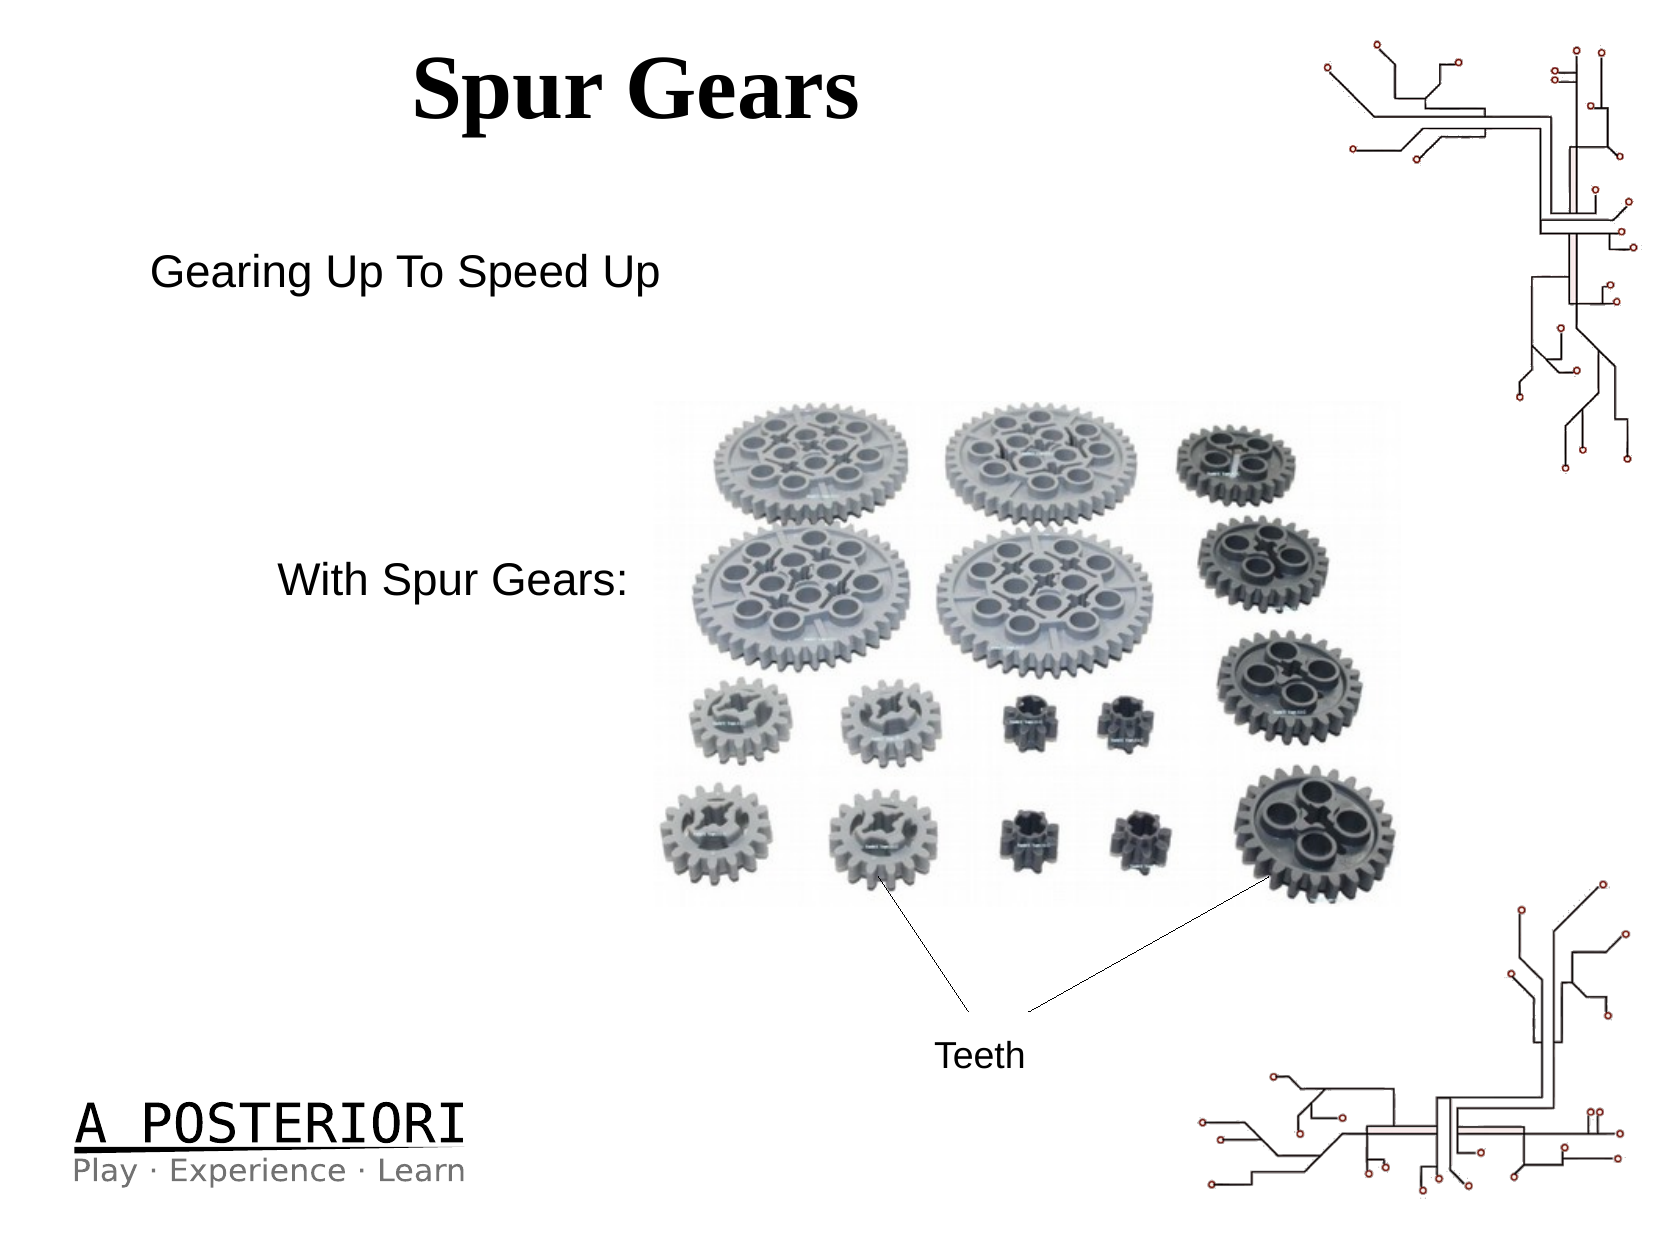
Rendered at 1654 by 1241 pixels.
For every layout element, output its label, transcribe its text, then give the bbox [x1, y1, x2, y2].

picture [653, 35, 1643, 1201]
text_box Gearing Up To Speed Up With Spur Gears: [135, 238, 1257, 660]
picture [73, 1101, 466, 1189]
title Spur Gears [11, 0, 1261, 190]
text_box Teeth [919, 1026, 1059, 1084]
